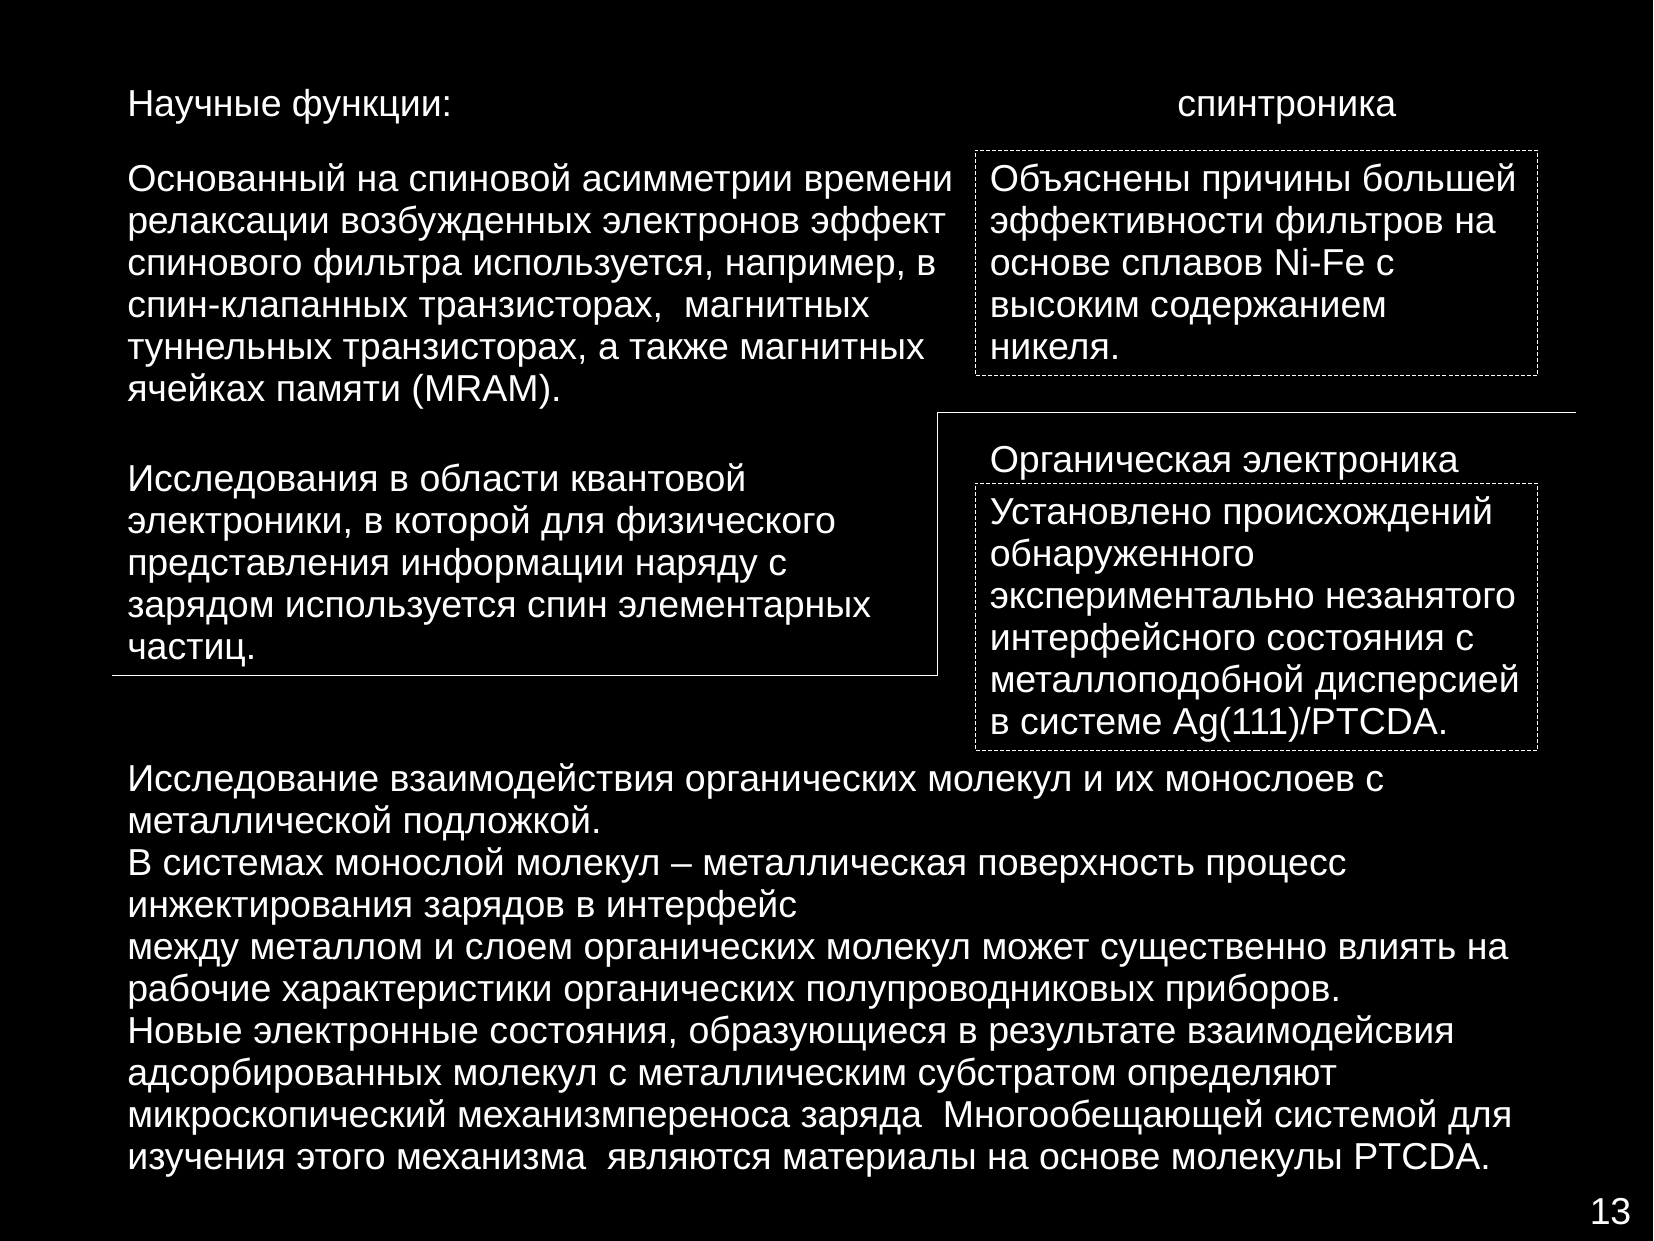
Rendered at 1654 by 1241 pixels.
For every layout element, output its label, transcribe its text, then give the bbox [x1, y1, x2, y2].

text_box Объяснены причины большей эффективности фильтров на основе сплавов Ni-Fe с высоким содержанием никеля. [975, 150, 1538, 376]
text_box Основанный на спиновой асимметрии времени релаксации возбужденных электронов эффект спинового фильтра используется, например, в спин-клапанных транзисторах, магнитных туннельных транзисторах, а также магнитных ячейках памяти (MRAM). [112, 150, 976, 418]
text_box Исследование взаимодействия органических молекул и их монослоев с металлической подложкой. В системах монослой молекул – металлическая поверхность процесс инжектирования зарядов в интерфейс между металлом и слоем органических молекул может существенно влиять на рабочие характеристики органических полупроводниковых приборов. Новые электронные состояния, образующиеся в результате взаимодейсвия адсорбированных молекул с металлическим субстратом определяют микроскопический механизмпереноса заряда Многообещающей системой для изучения этого механизма являются материалы на основе молекулы PTCDA. [112, 750, 1576, 1228]
text_box Научные функции: [112, 75, 601, 132]
text_box 13 [1575, 1183, 1653, 1241]
text_box Органическая электроника [975, 430, 1576, 488]
text_box Установлено происхождений обнаруженного экспериментально незанятого интерфейсного состояния с металлоподобной дисперсией в системе Ag(111)/PTCDA. [975, 483, 1538, 751]
text_box спинтроника [1162, 75, 1463, 132]
text_box Исследования в области квантовой электроники, в которой для физического представления информации наряду с зарядом используется спин элементарных частиц. [112, 450, 901, 675]
